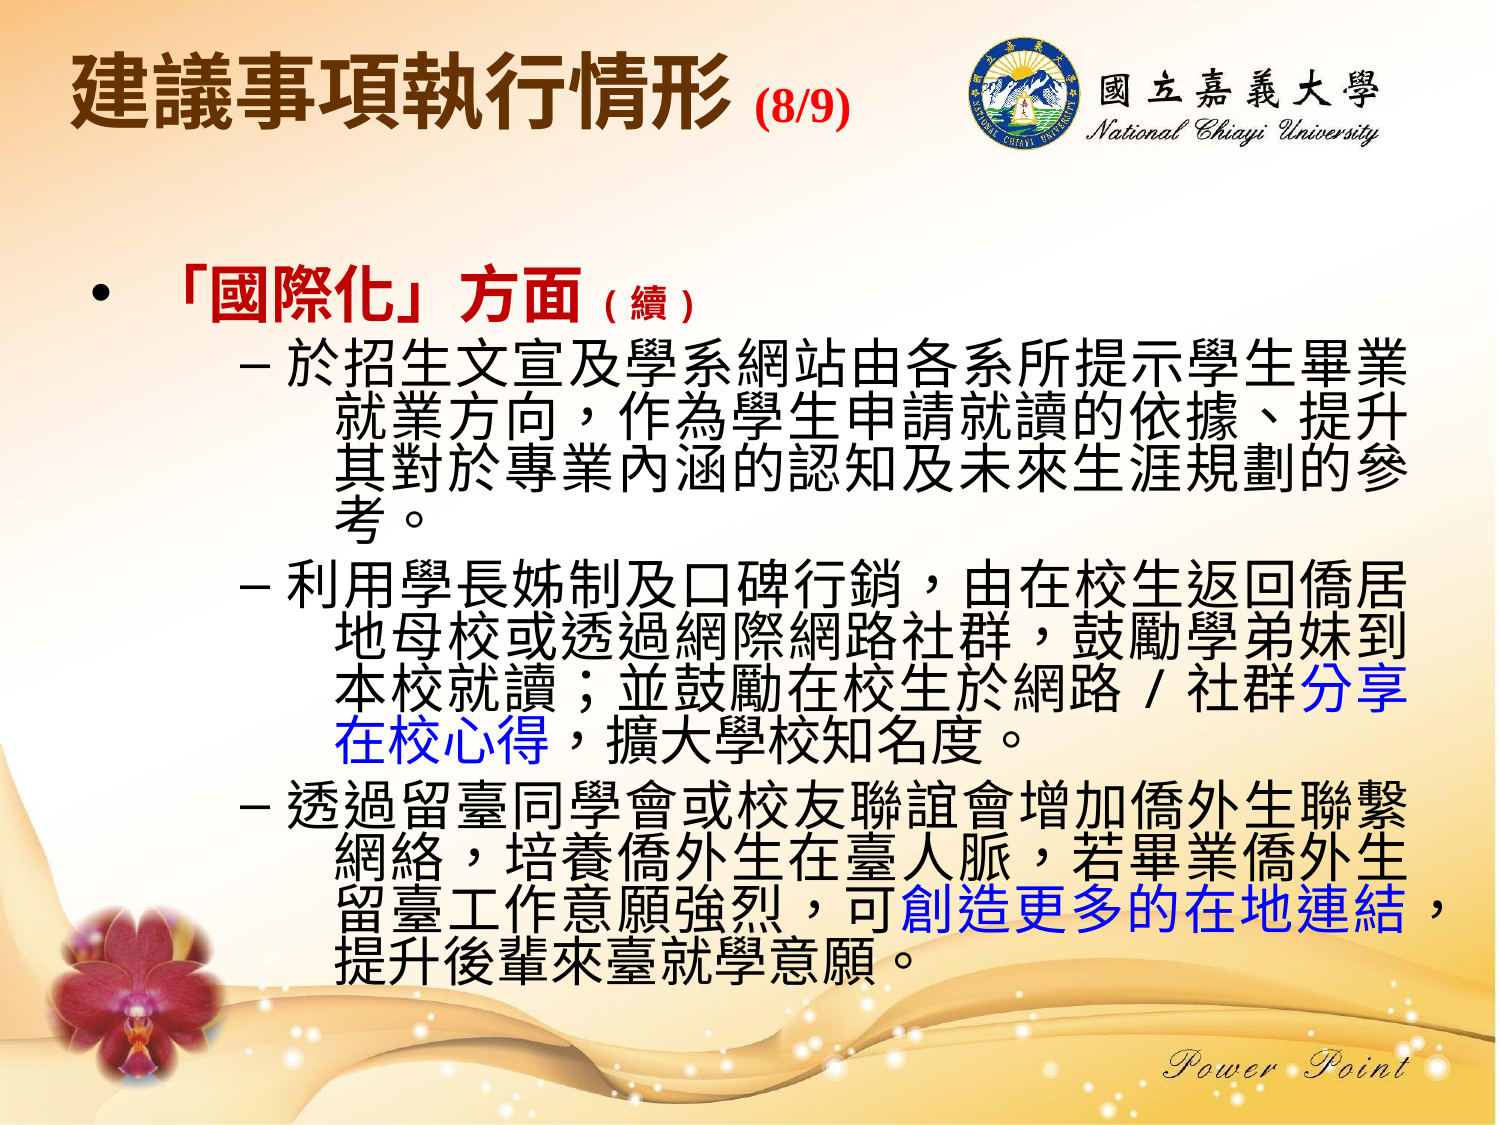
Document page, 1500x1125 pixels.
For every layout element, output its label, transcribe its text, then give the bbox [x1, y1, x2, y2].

list 「國際化」方面(續) 於招生文宣及學系網站由各系所提示學生畢業就業方向，作為學生申請就讀的依據、提升其對於專業內涵的認知及未來生涯規劃的參考。 利用學長姊制及口碑行銷，由在校生返回僑居地母校或透過網際網路社群，鼓勵學弟妹到本校就讀；並鼓勵在校生於網路/社群分享在校心得，擴大學校知名度。 透過留臺同學會或校友聯誼會增加僑外生聯繫網絡，培養僑外生在臺人脈，若畢業僑外生留臺工作意願強烈，可創造更多的在地連結，提升後輩來臺就學意願。 [75, 262, 1426, 1005]
title 建議事項執行情形(8/9) [53, 30, 1404, 147]
